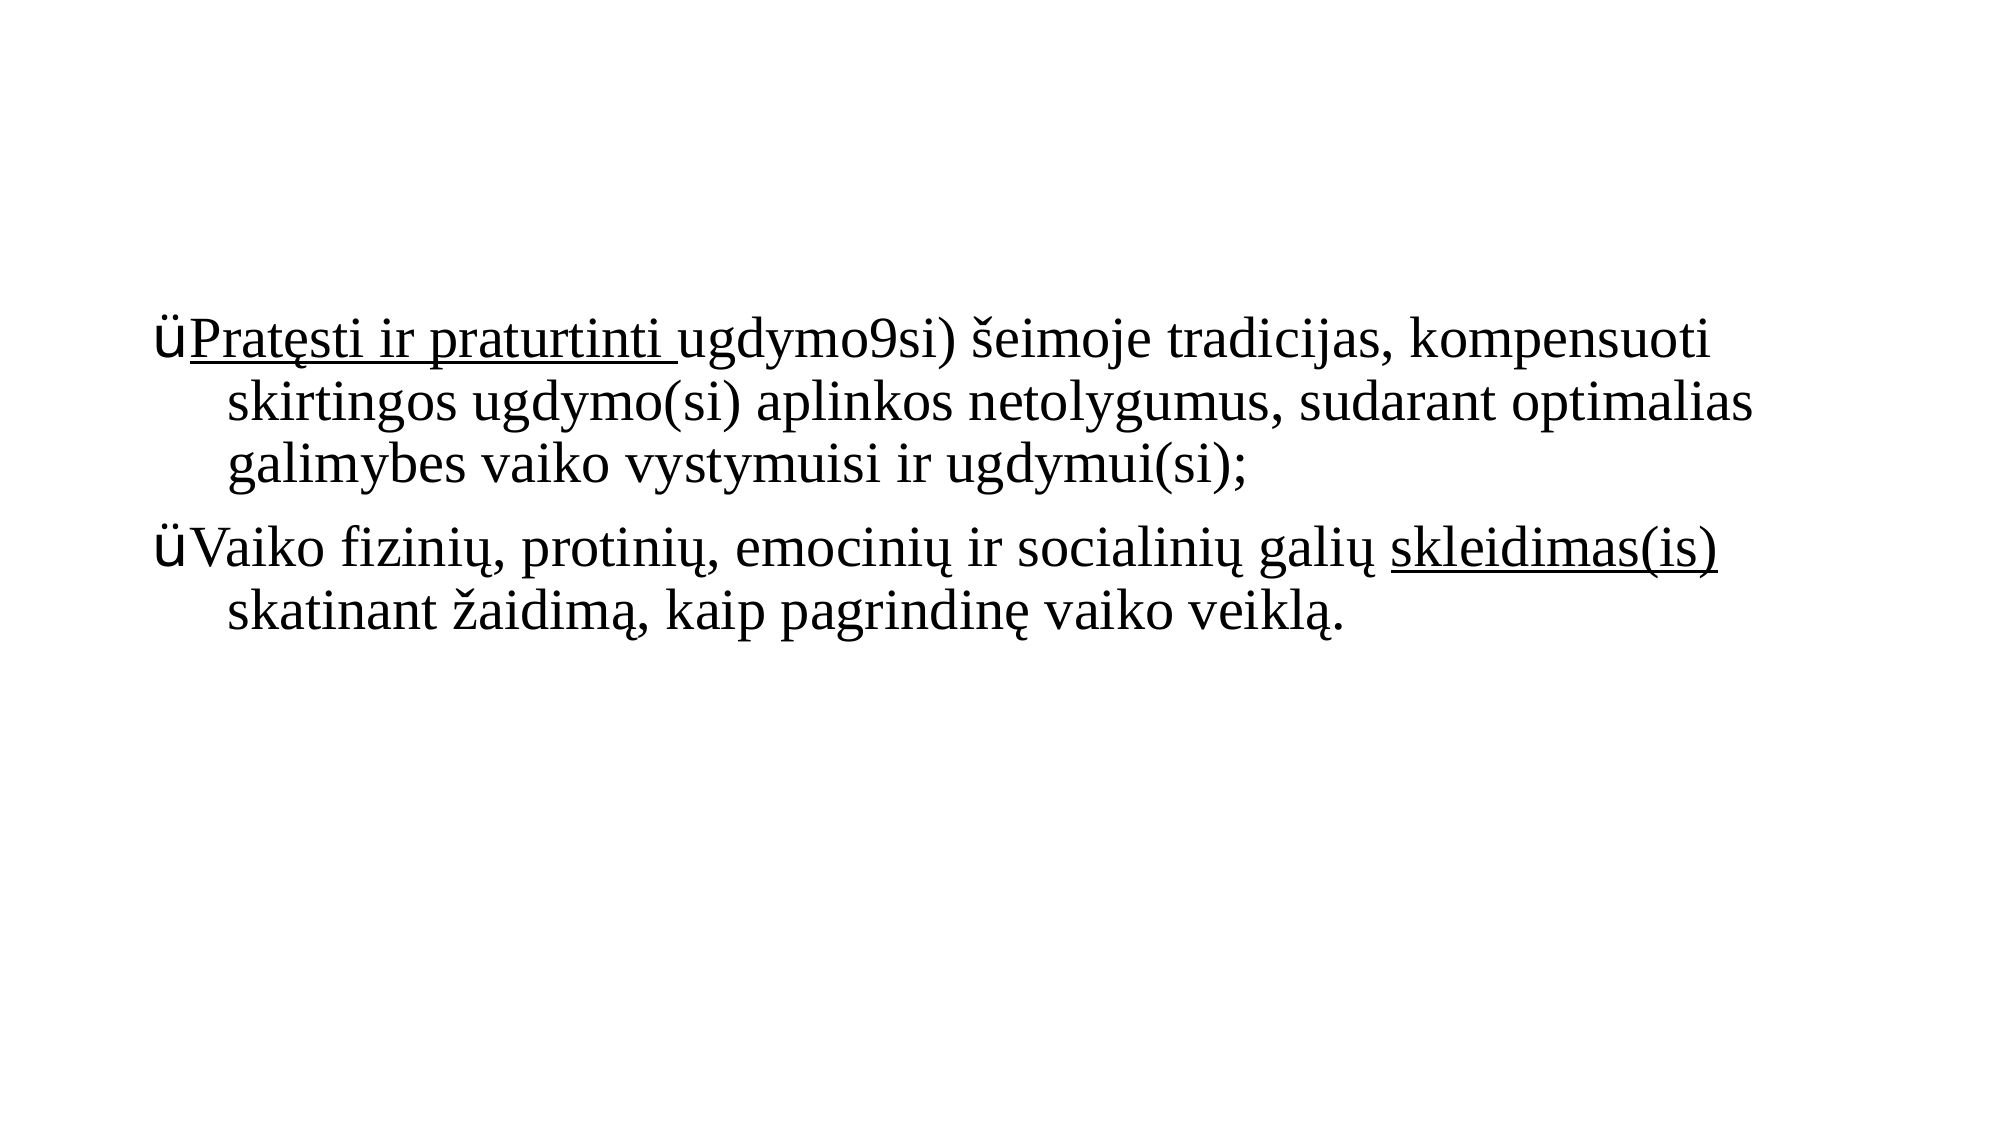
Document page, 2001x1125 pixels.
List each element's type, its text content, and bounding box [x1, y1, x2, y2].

list Pratęsti ir praturtinti ugdymo9si) šeimoje tradicijas, kompensuoti skirtingos ugdymo(si) aplinkos netolygumus, sudarant optimalias galimybes vaiko vystymuisi ir ugdymui(si); Vaiko fizinių, protinių, emocinių ir socialinių galių skleidimas(is) skatinant žaidimą, kaip pagrindinę vaiko veiklą. [137, 299, 1863, 1014]
